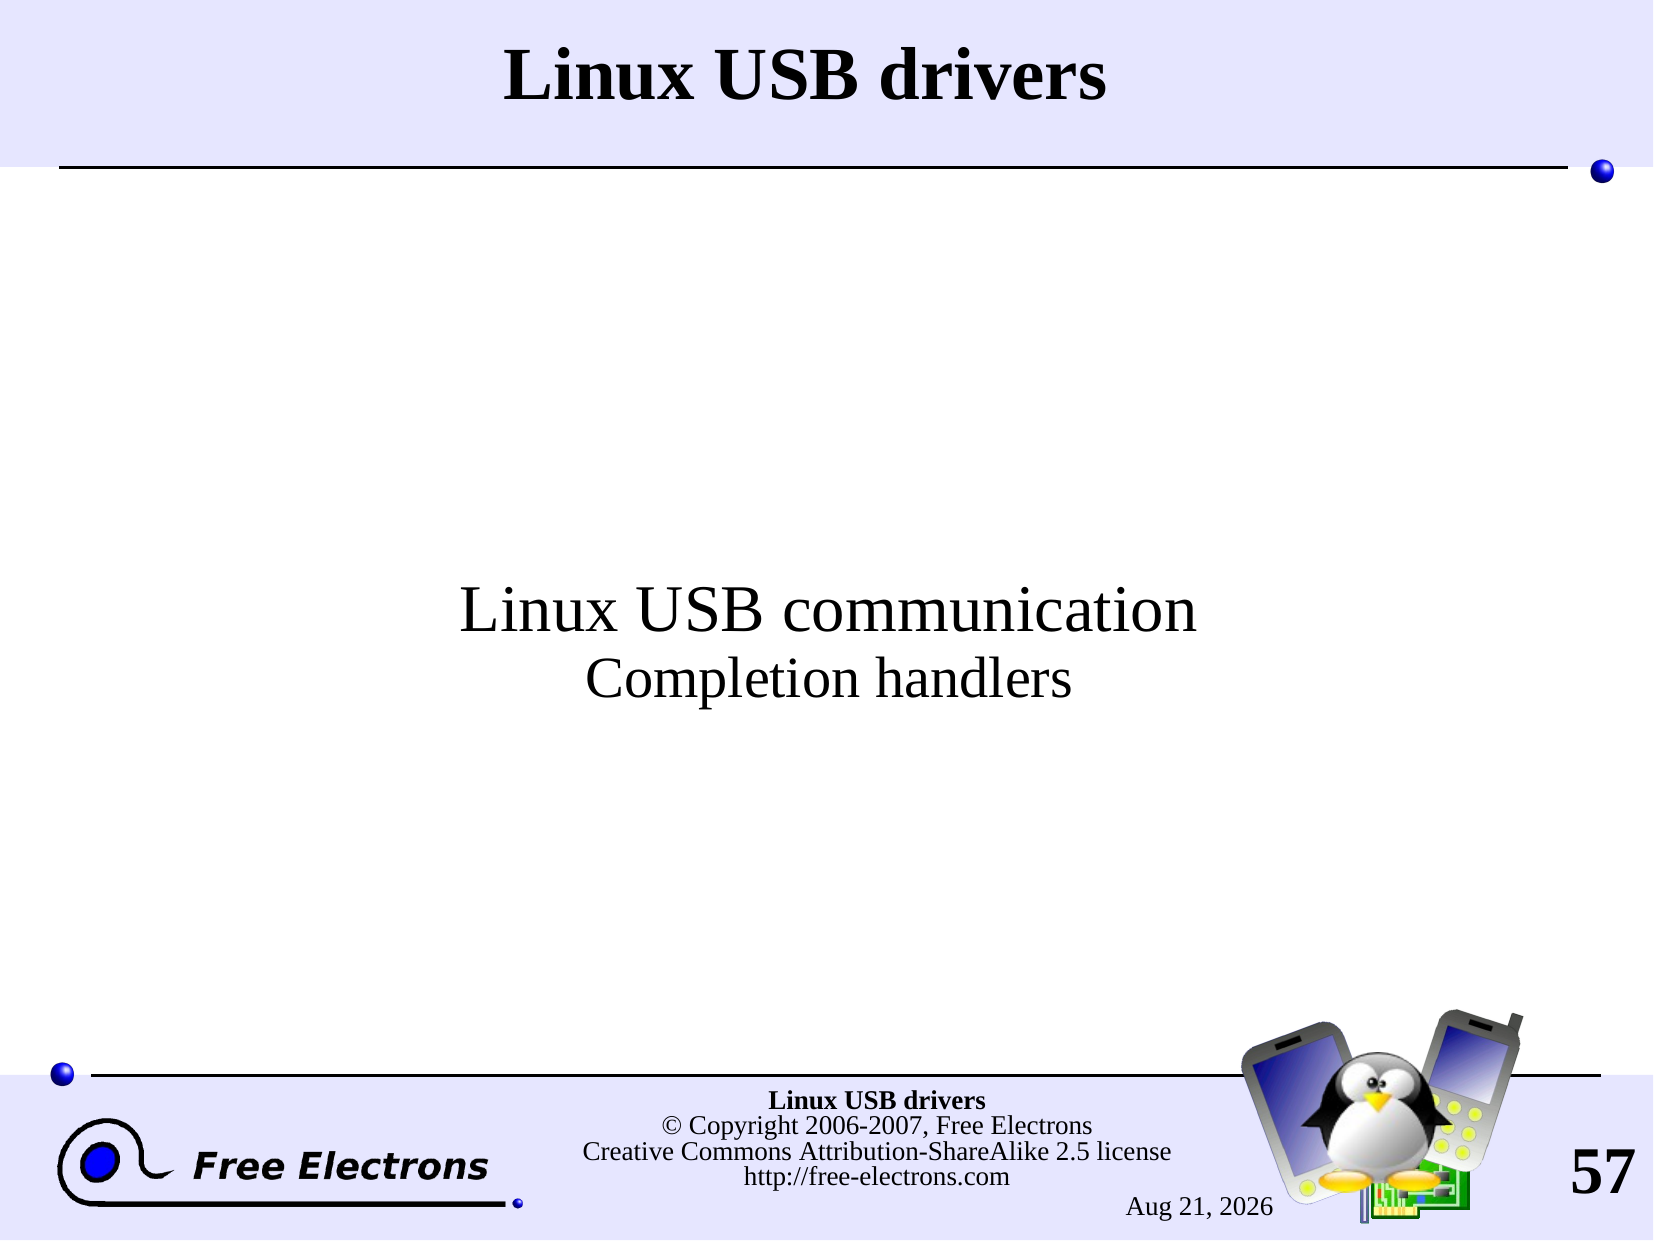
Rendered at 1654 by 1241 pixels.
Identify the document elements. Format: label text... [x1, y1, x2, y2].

picture [50, 1107, 527, 1216]
picture [1231, 1007, 1538, 1241]
title Linux USB drivers [60, 25, 1551, 124]
subtitle Linux USB communication Completion handlers [105, 216, 1518, 1066]
